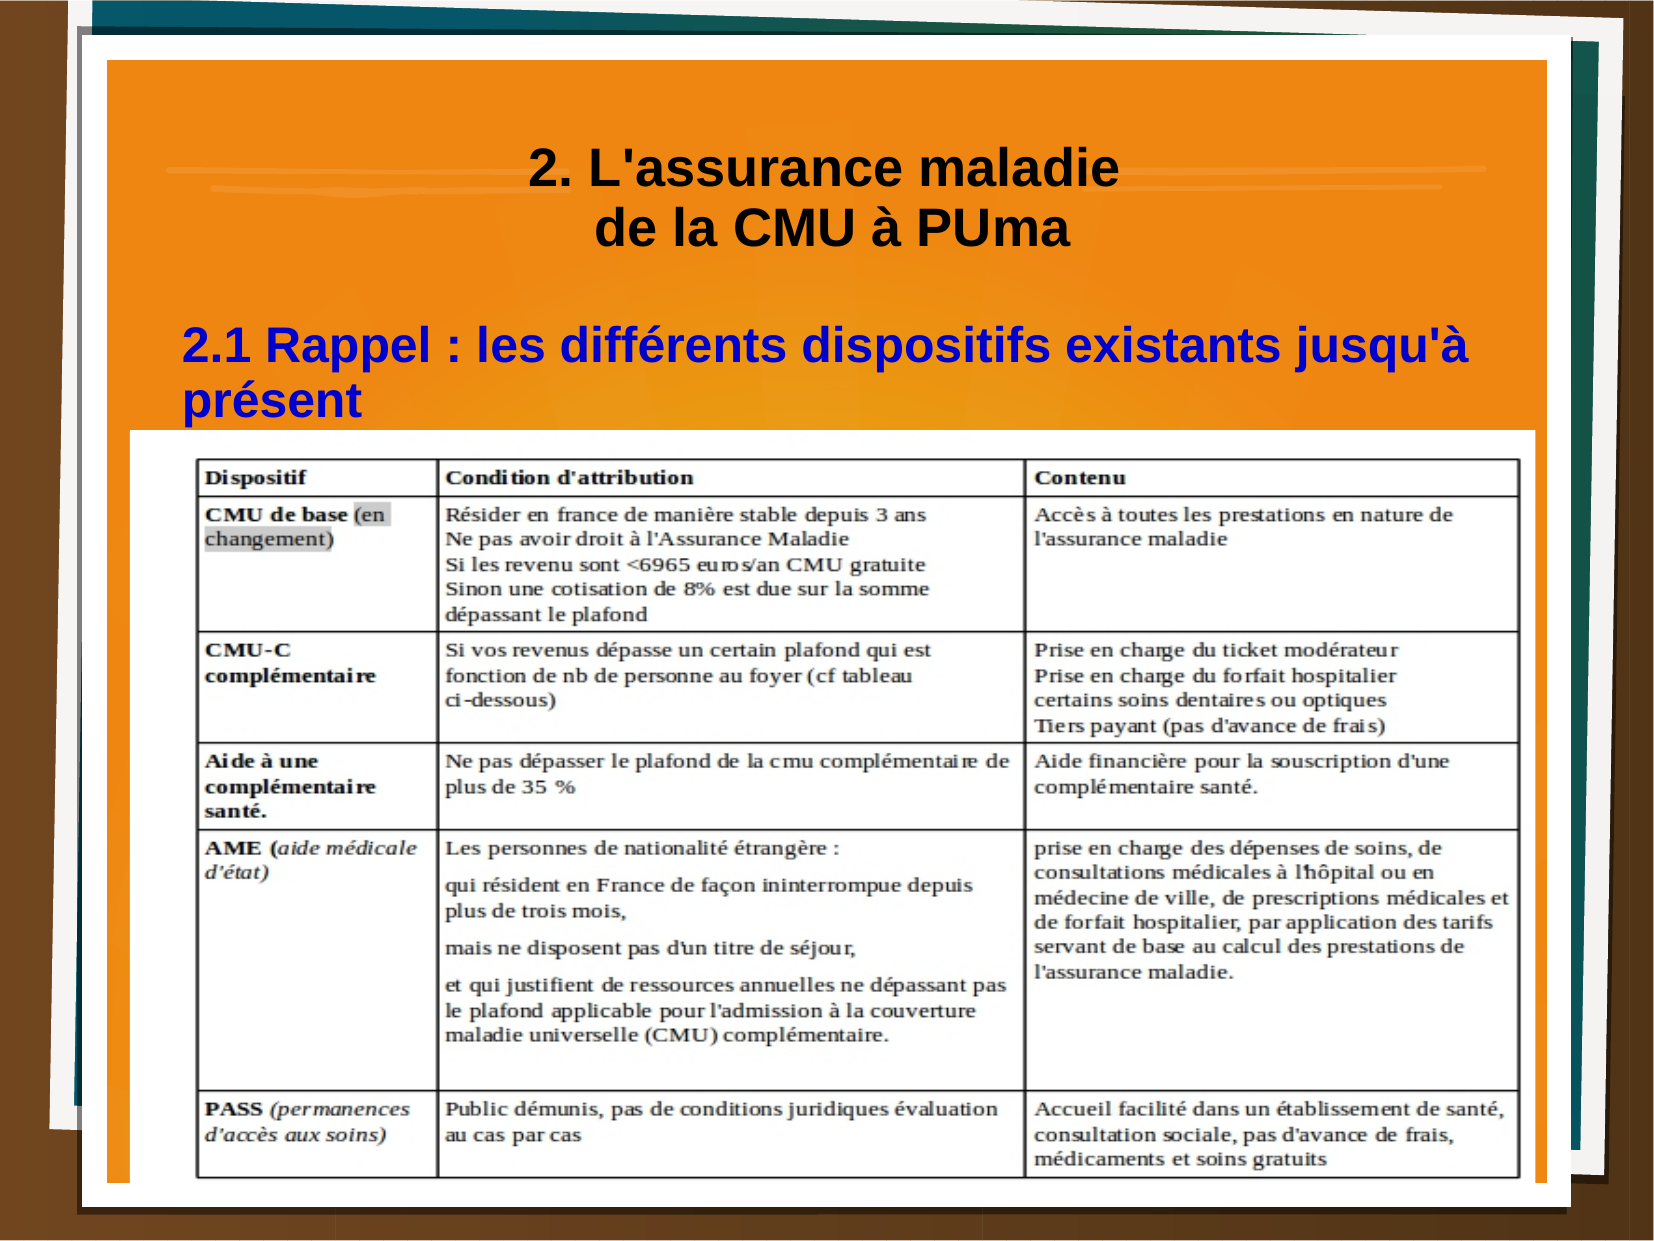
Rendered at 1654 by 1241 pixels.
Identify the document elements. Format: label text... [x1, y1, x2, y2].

list 2.1 Rappel : les différents dispositifs existants jusqu'à présent [181, 212, 1511, 430]
title 2. L'assurance maladie de la CMU à PUma [448, 132, 1217, 212]
picture [129, 430, 1536, 1200]
